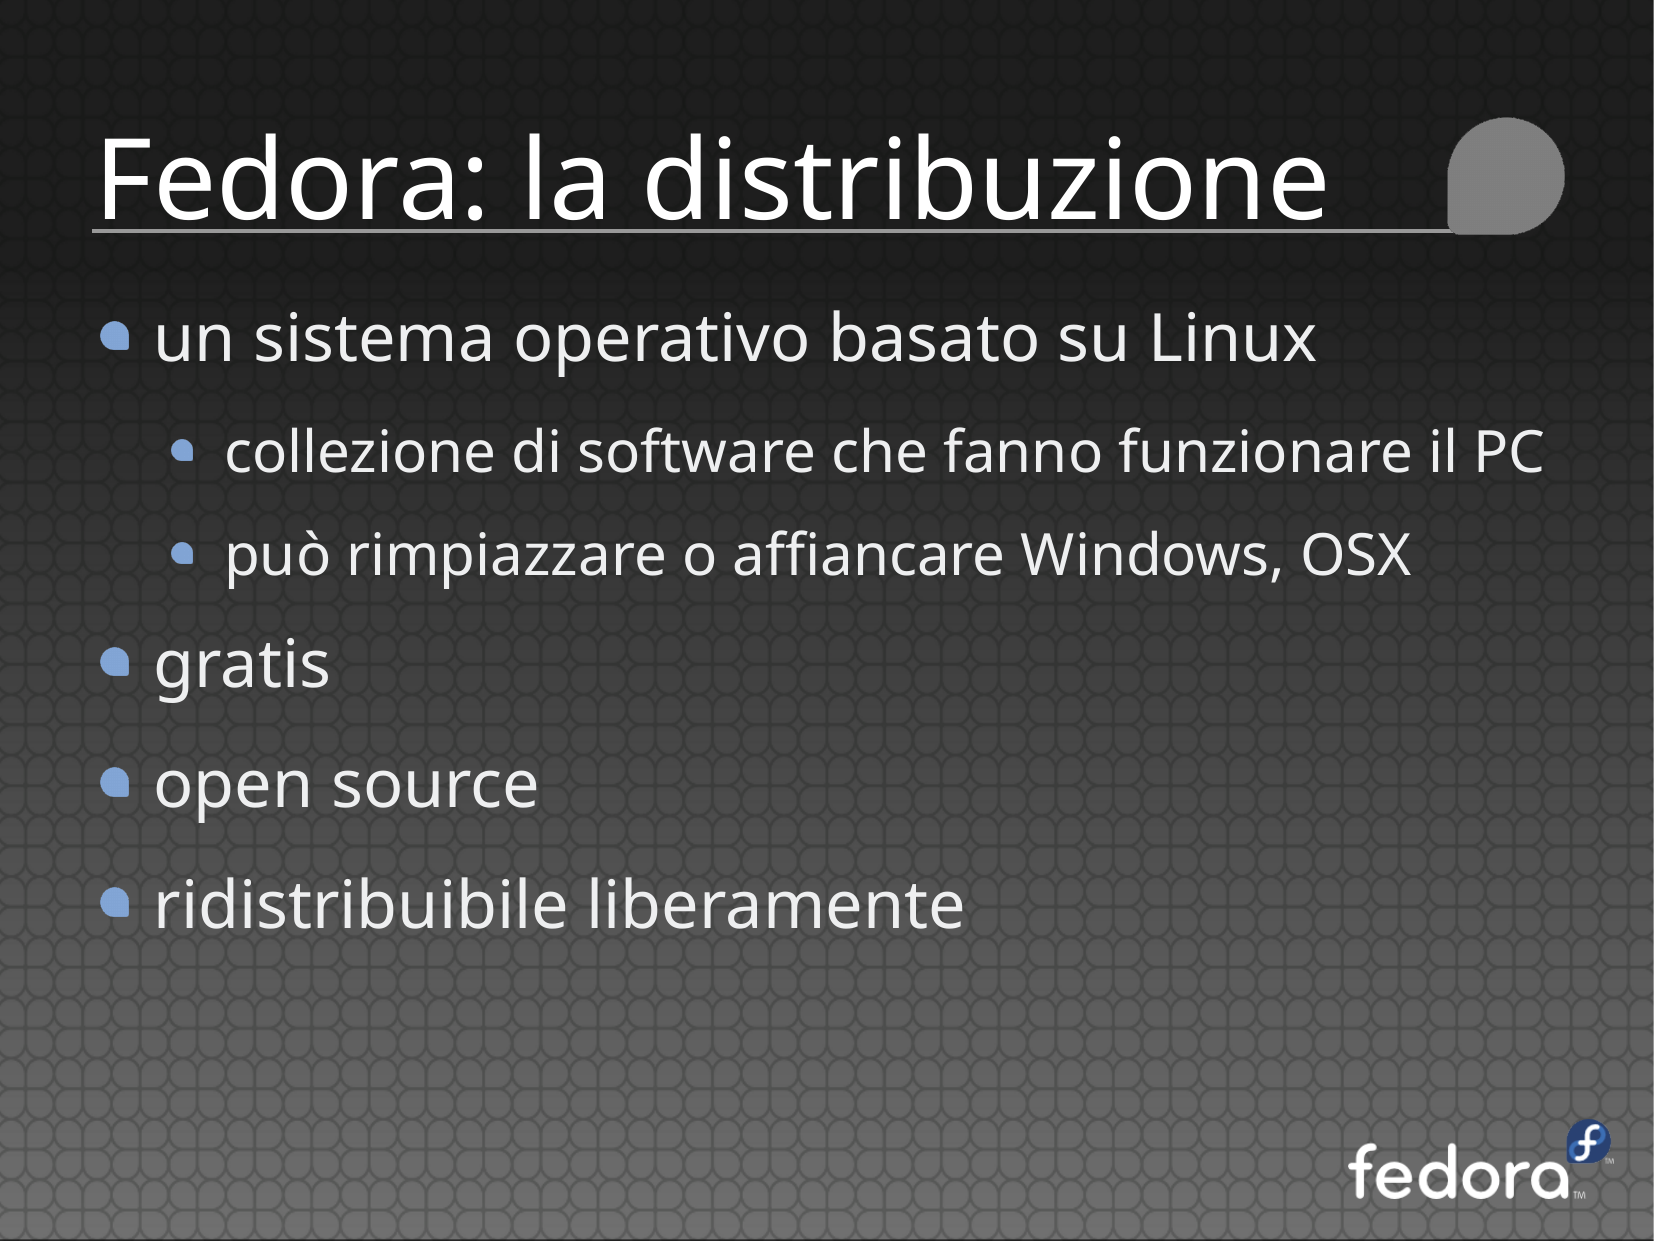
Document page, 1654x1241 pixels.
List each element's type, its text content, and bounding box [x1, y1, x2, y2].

title Fedora: la distribuzione [94, 100, 1426, 251]
list un sistema operativo basato su Linux collezione di software che fanno funzionare il PC può rimpiazzare o affiancare Windows, OSX gratis open source ridistribuibile liberamente [82, 290, 1571, 873]
picture [0, 0, 1654, 1241]
